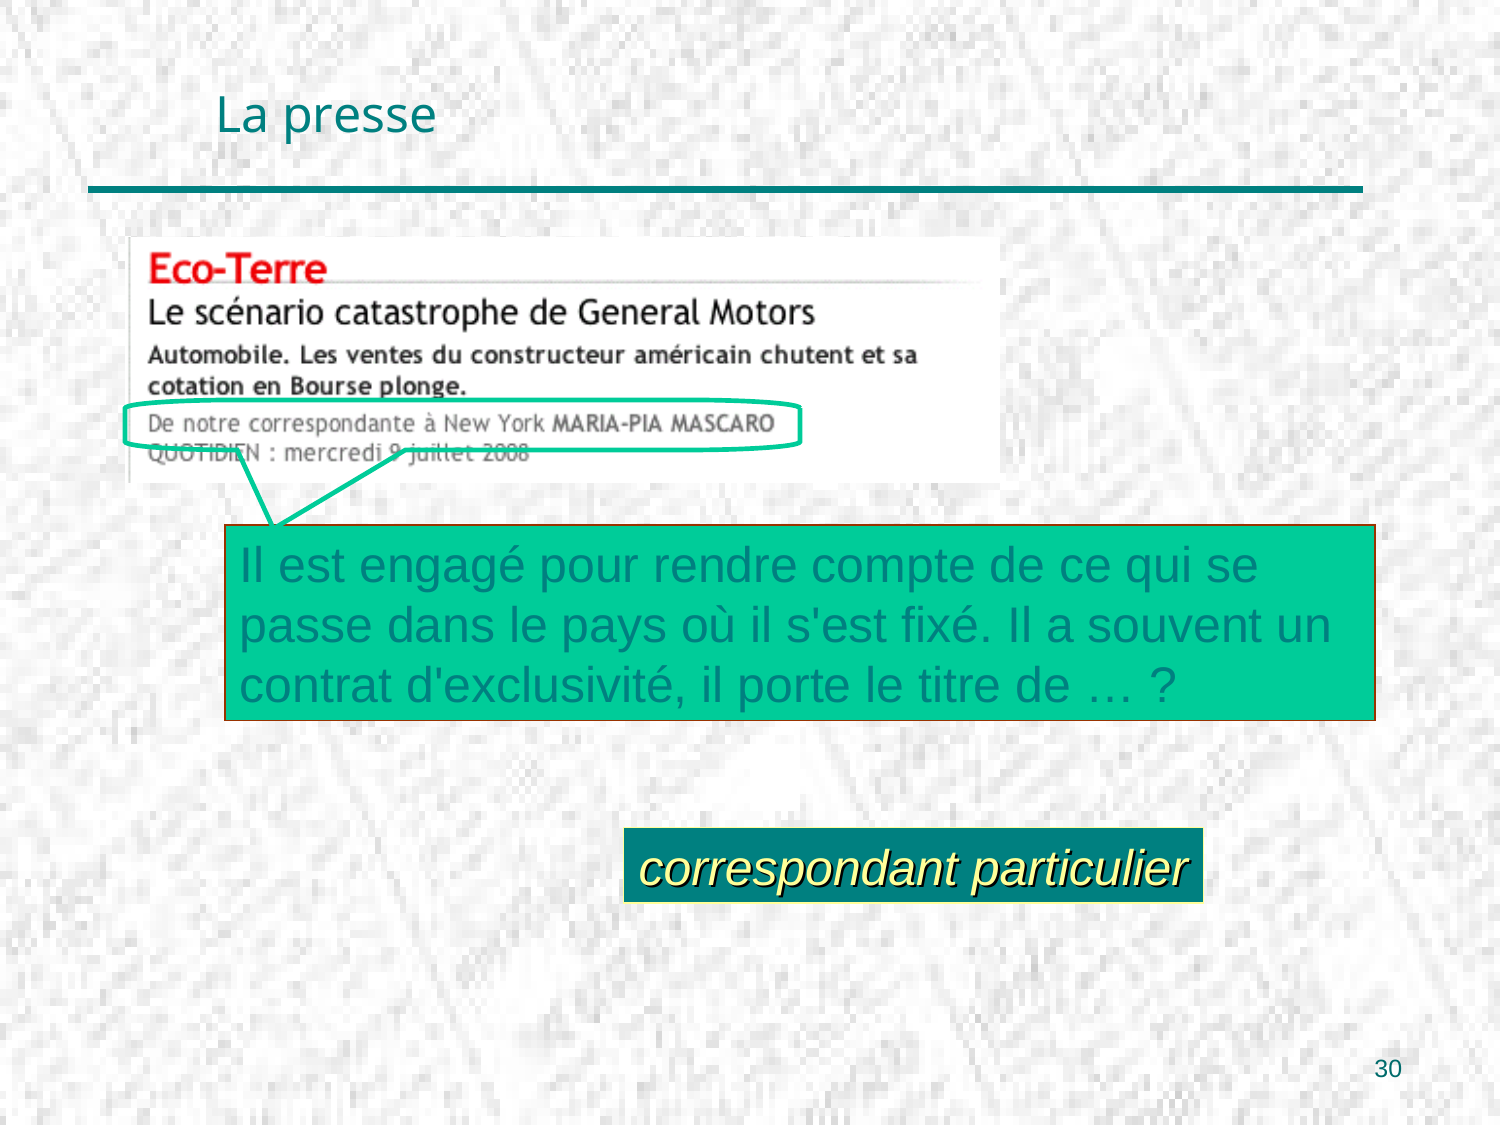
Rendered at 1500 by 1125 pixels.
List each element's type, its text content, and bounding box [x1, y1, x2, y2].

text_box correspondant particulier [623, 827, 1204, 904]
text_box La presse [200, 74, 454, 151]
picture [0, 0, 1500, 1125]
text_box Il est engagé pour rendre compte de ce qui se passe dans le pays où il s'est fixé. Il a souvent un contrat d'exclusivité, il porte le titre de … ? [224, 524, 1375, 721]
